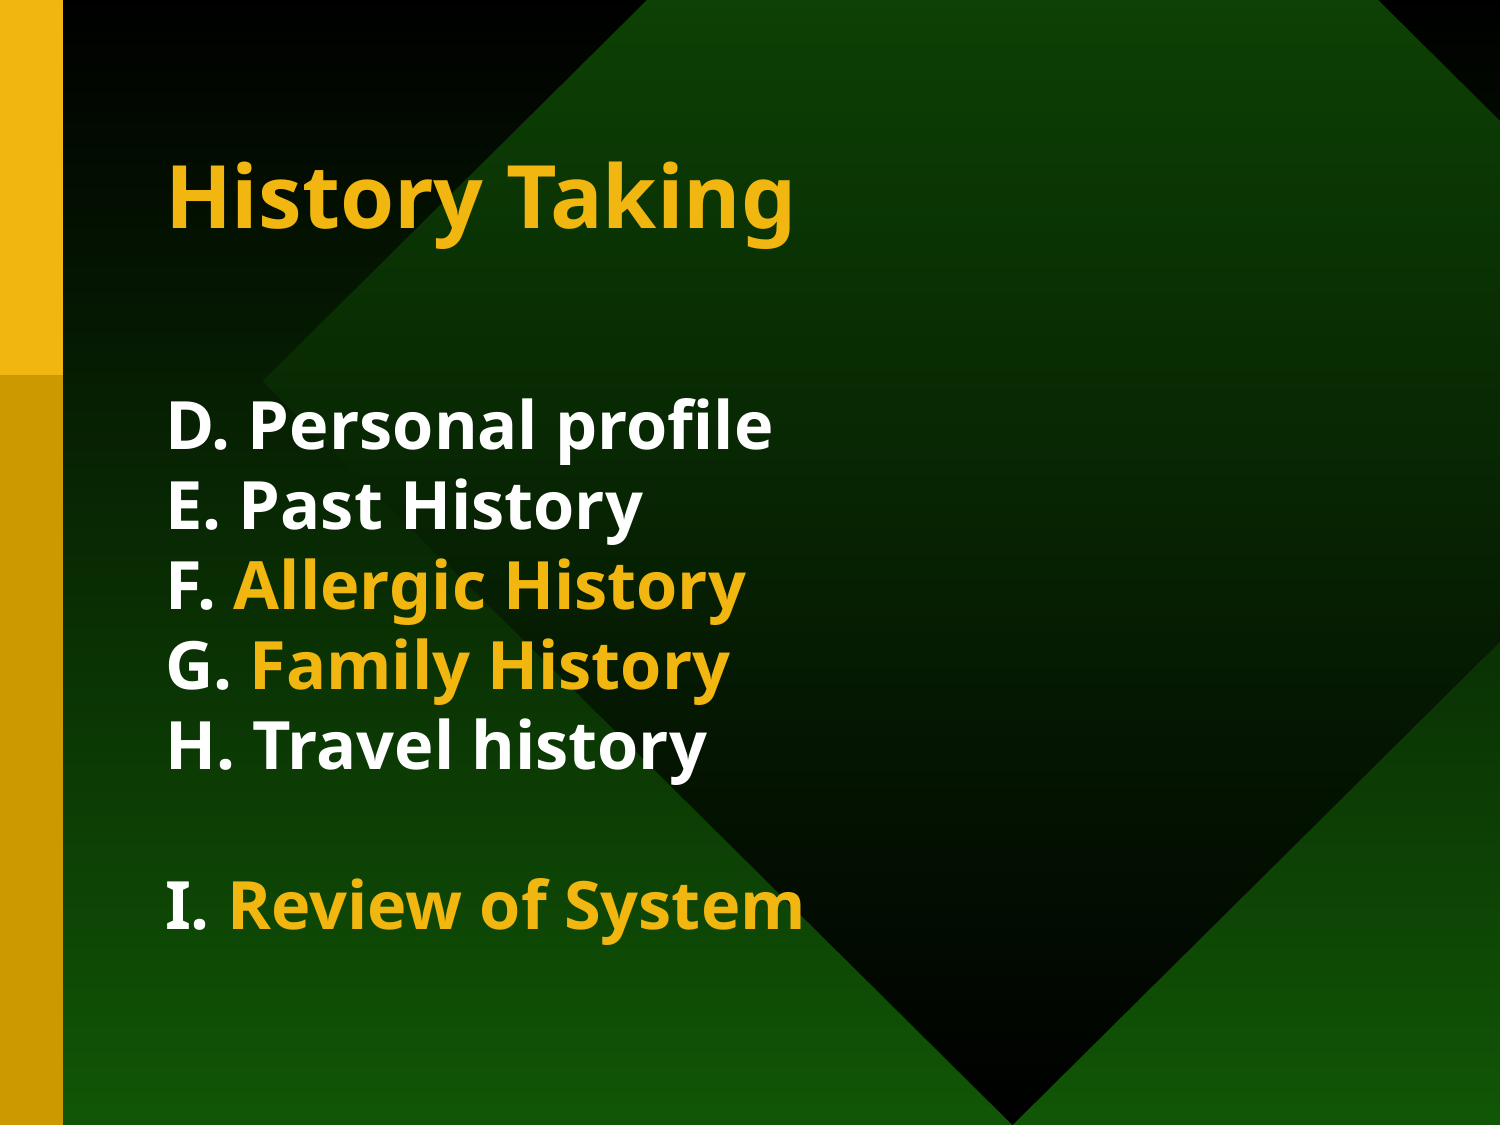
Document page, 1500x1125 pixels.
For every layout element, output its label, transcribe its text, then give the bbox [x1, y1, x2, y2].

title History Taking [150, 99, 1388, 288]
list D. Personal profile E. Past History F. Allergic History G. Family History H. Travel history I. Review of System [150, 375, 1388, 976]
